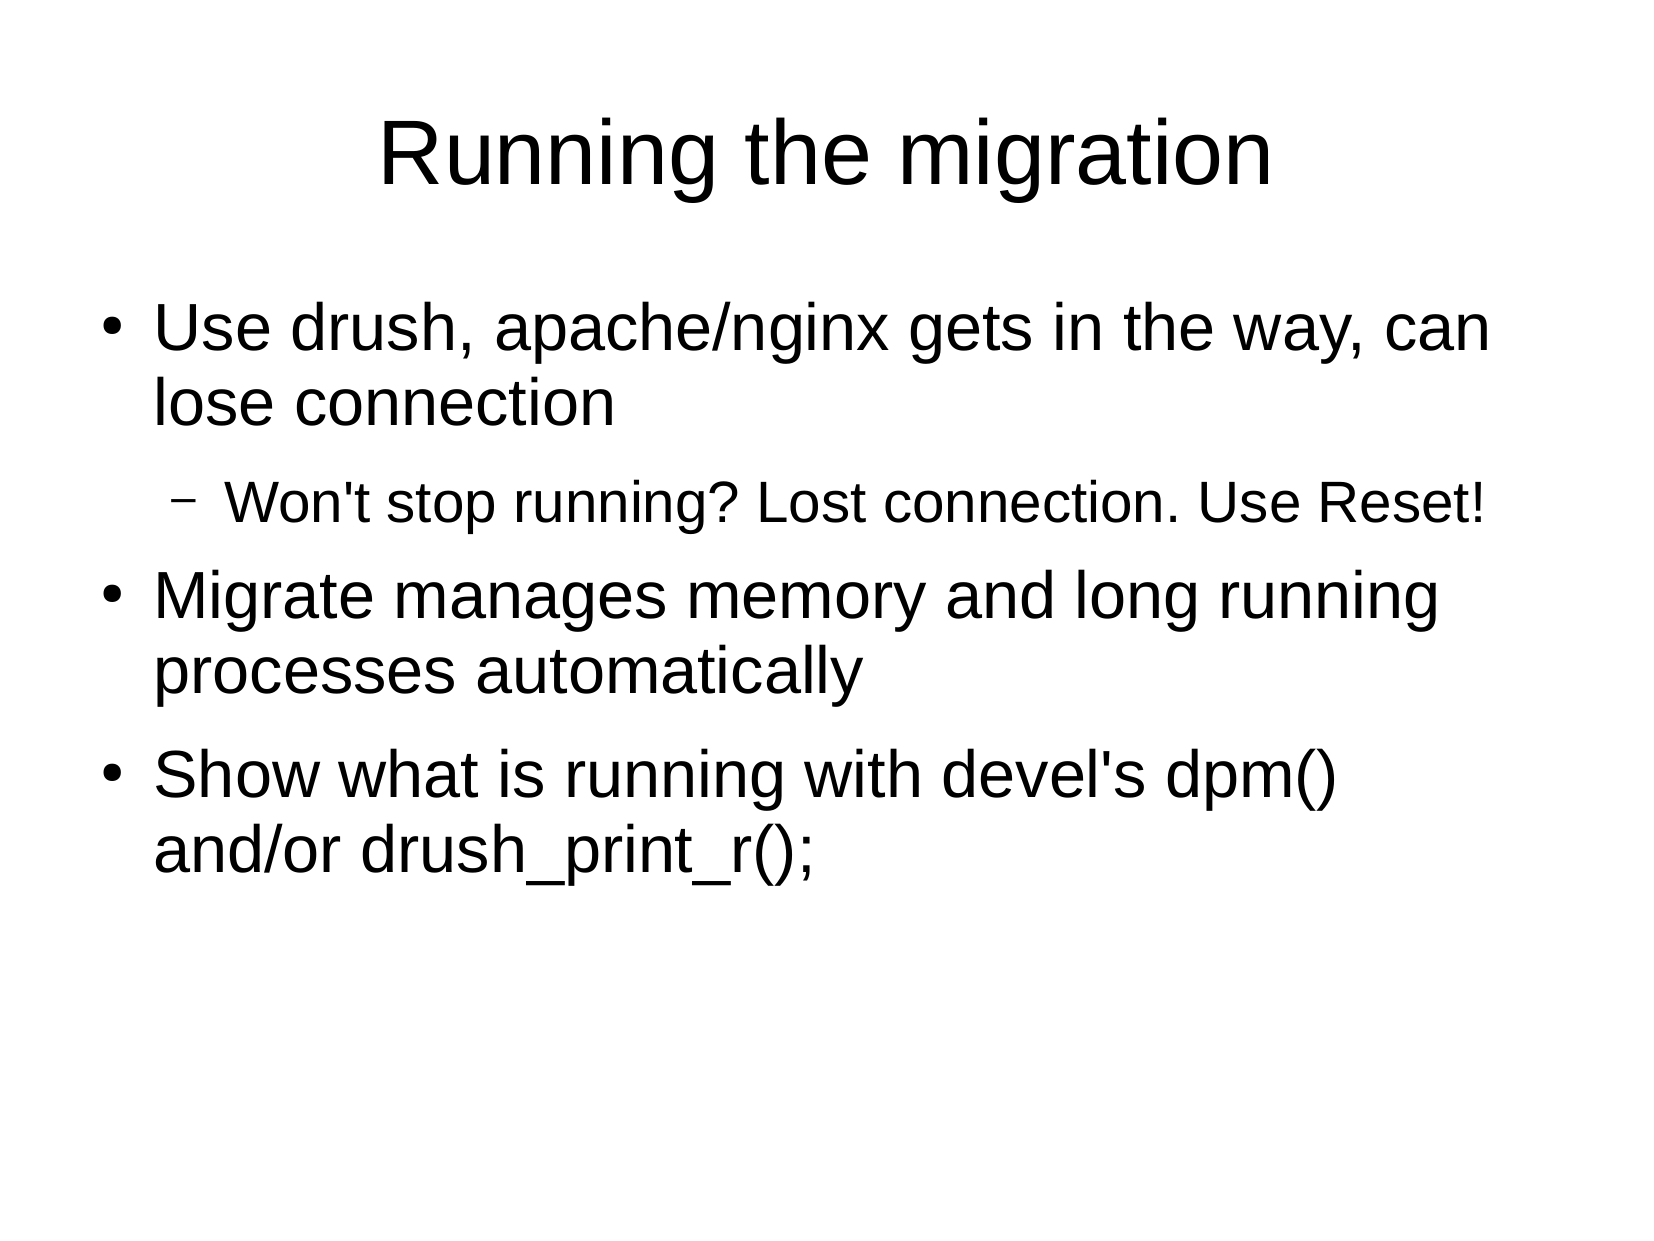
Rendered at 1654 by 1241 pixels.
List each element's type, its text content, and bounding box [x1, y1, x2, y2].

list Use drush, apache/nginx gets in the way, can lose connection Won't stop running? Lost connection. Use Reset! Migrate manages memory and long running processes automatically Show what is running with devel's dpm() and/or drush_print_r(); [82, 290, 1538, 1010]
title Running the migration [82, 49, 1571, 257]
